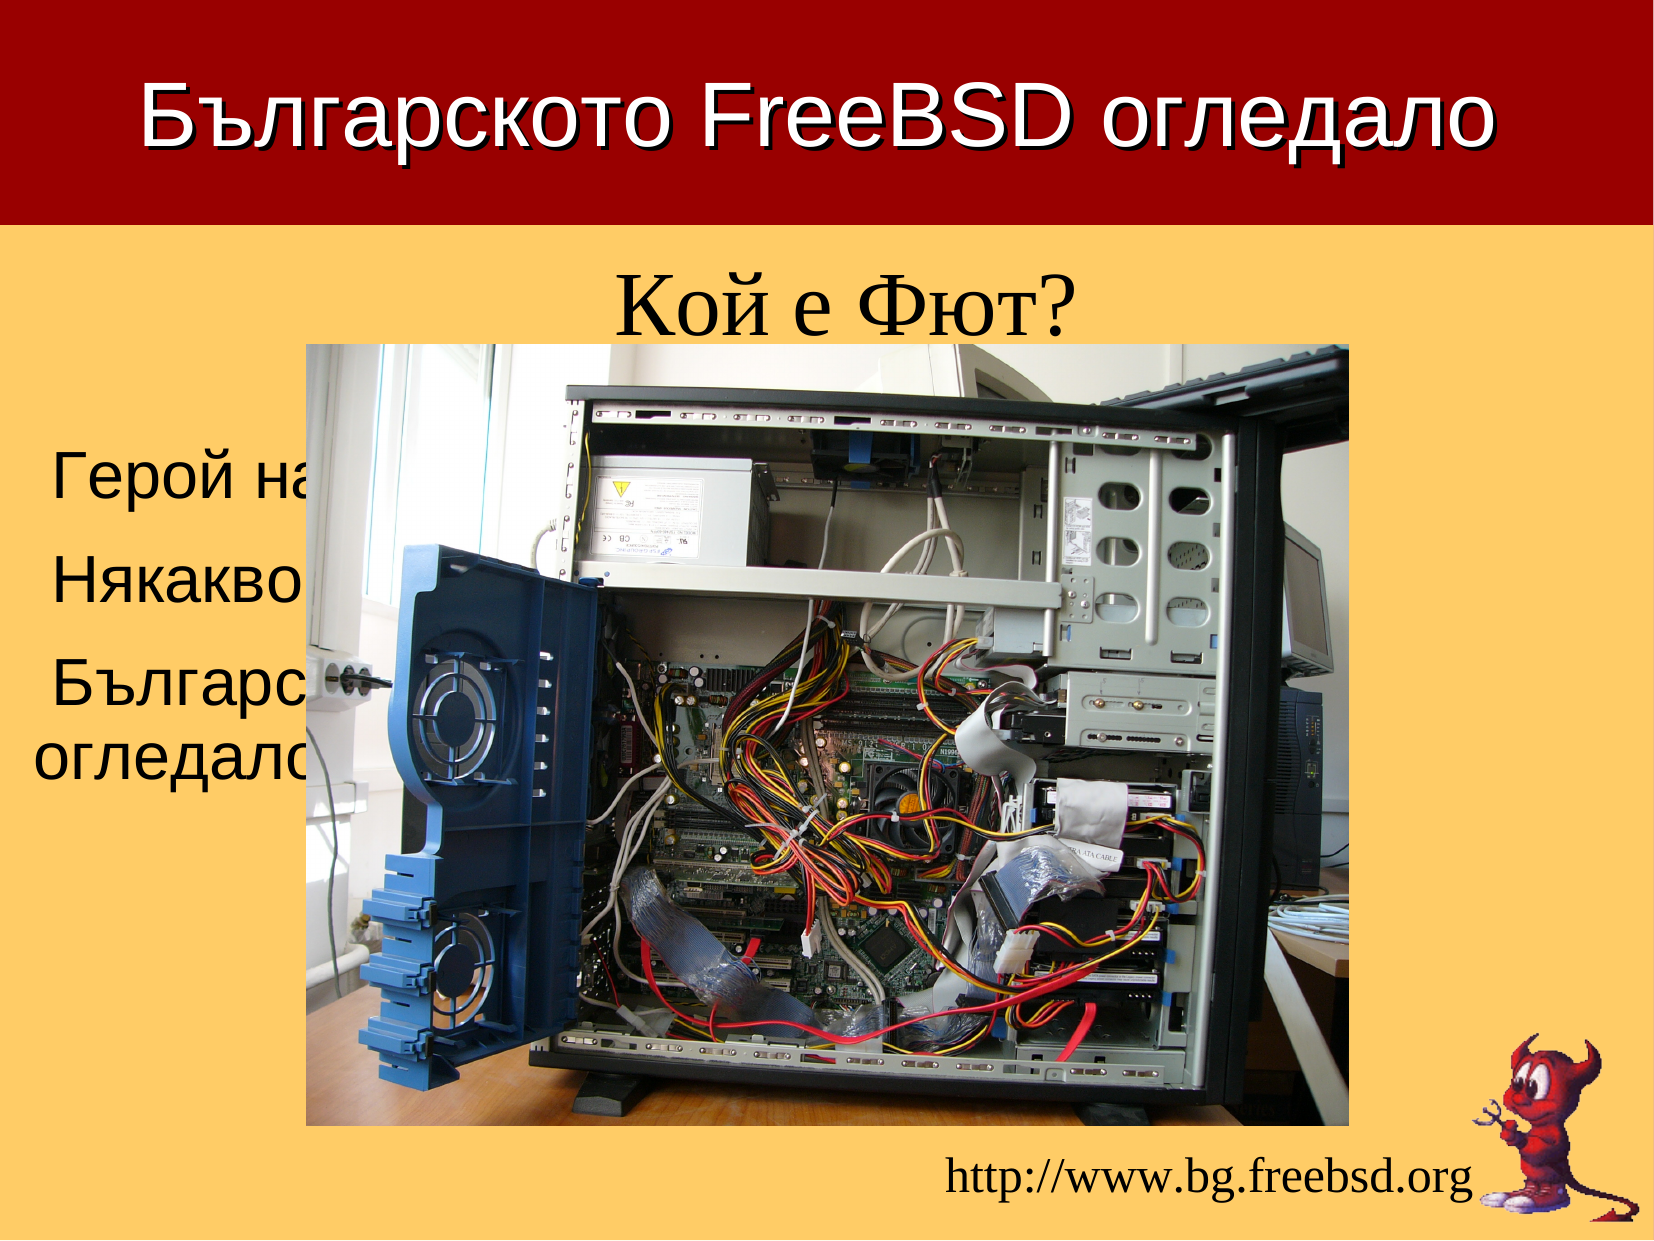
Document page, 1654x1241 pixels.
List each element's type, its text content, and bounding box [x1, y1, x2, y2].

text_box http://www.bg.freebsd.org [945, 1148, 1466, 1204]
title Българското FreeBSD огледало [112, 11, 1525, 219]
list Герой на Елин Пелин? Някакво нещо такова Българското FreeBSD огледало. [33, 438, 436, 1039]
picture [1464, 1030, 1643, 1227]
text_box Кой е Фют? [614, 254, 1069, 344]
picture [436, 344, 1535, 1126]
